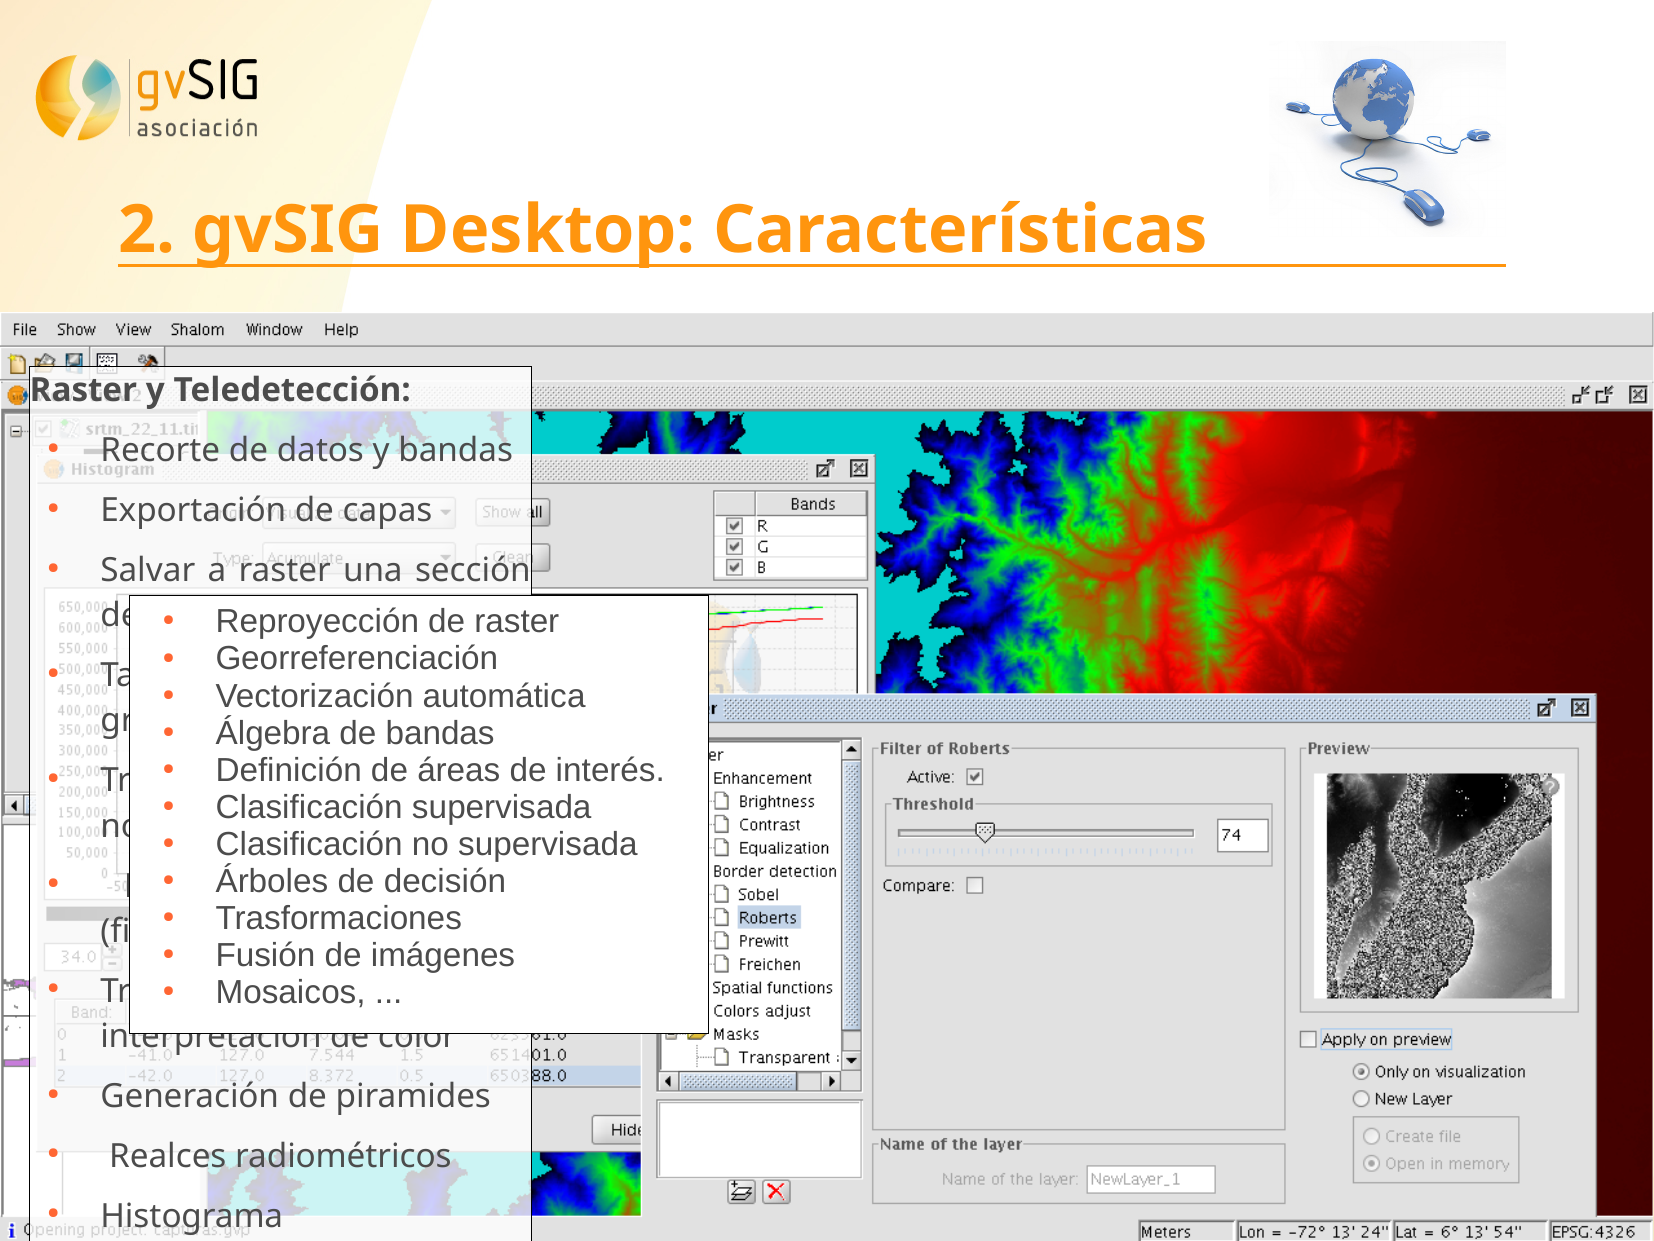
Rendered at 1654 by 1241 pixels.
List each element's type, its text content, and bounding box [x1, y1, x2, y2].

title 2. gvSIG Desktop: Características [118, 177, 1607, 276]
picture [0, 0, 1654, 1241]
list Raster y Teledetección: Recorte de datos y bandas Exportación de capas Salvar a raster una sección de la vista Tablas de color y gradientes Tratamiento de valor nodata Procesamiento por píxel (filtros) Tratamiento de interpretación de color Generación de piramides Realces radiométricos Histograma Geolocalización [29, 366, 532, 1106]
text_box Reproyección de raster Georreferenciación Vectorización automática Álgebra de bandas Definición de áreas de interés. Clasificación supervisada Clasificación no supervisada Árboles de decisión Trasformaciones Fusión de imágenes Mosaicos, ... [129, 595, 709, 1034]
